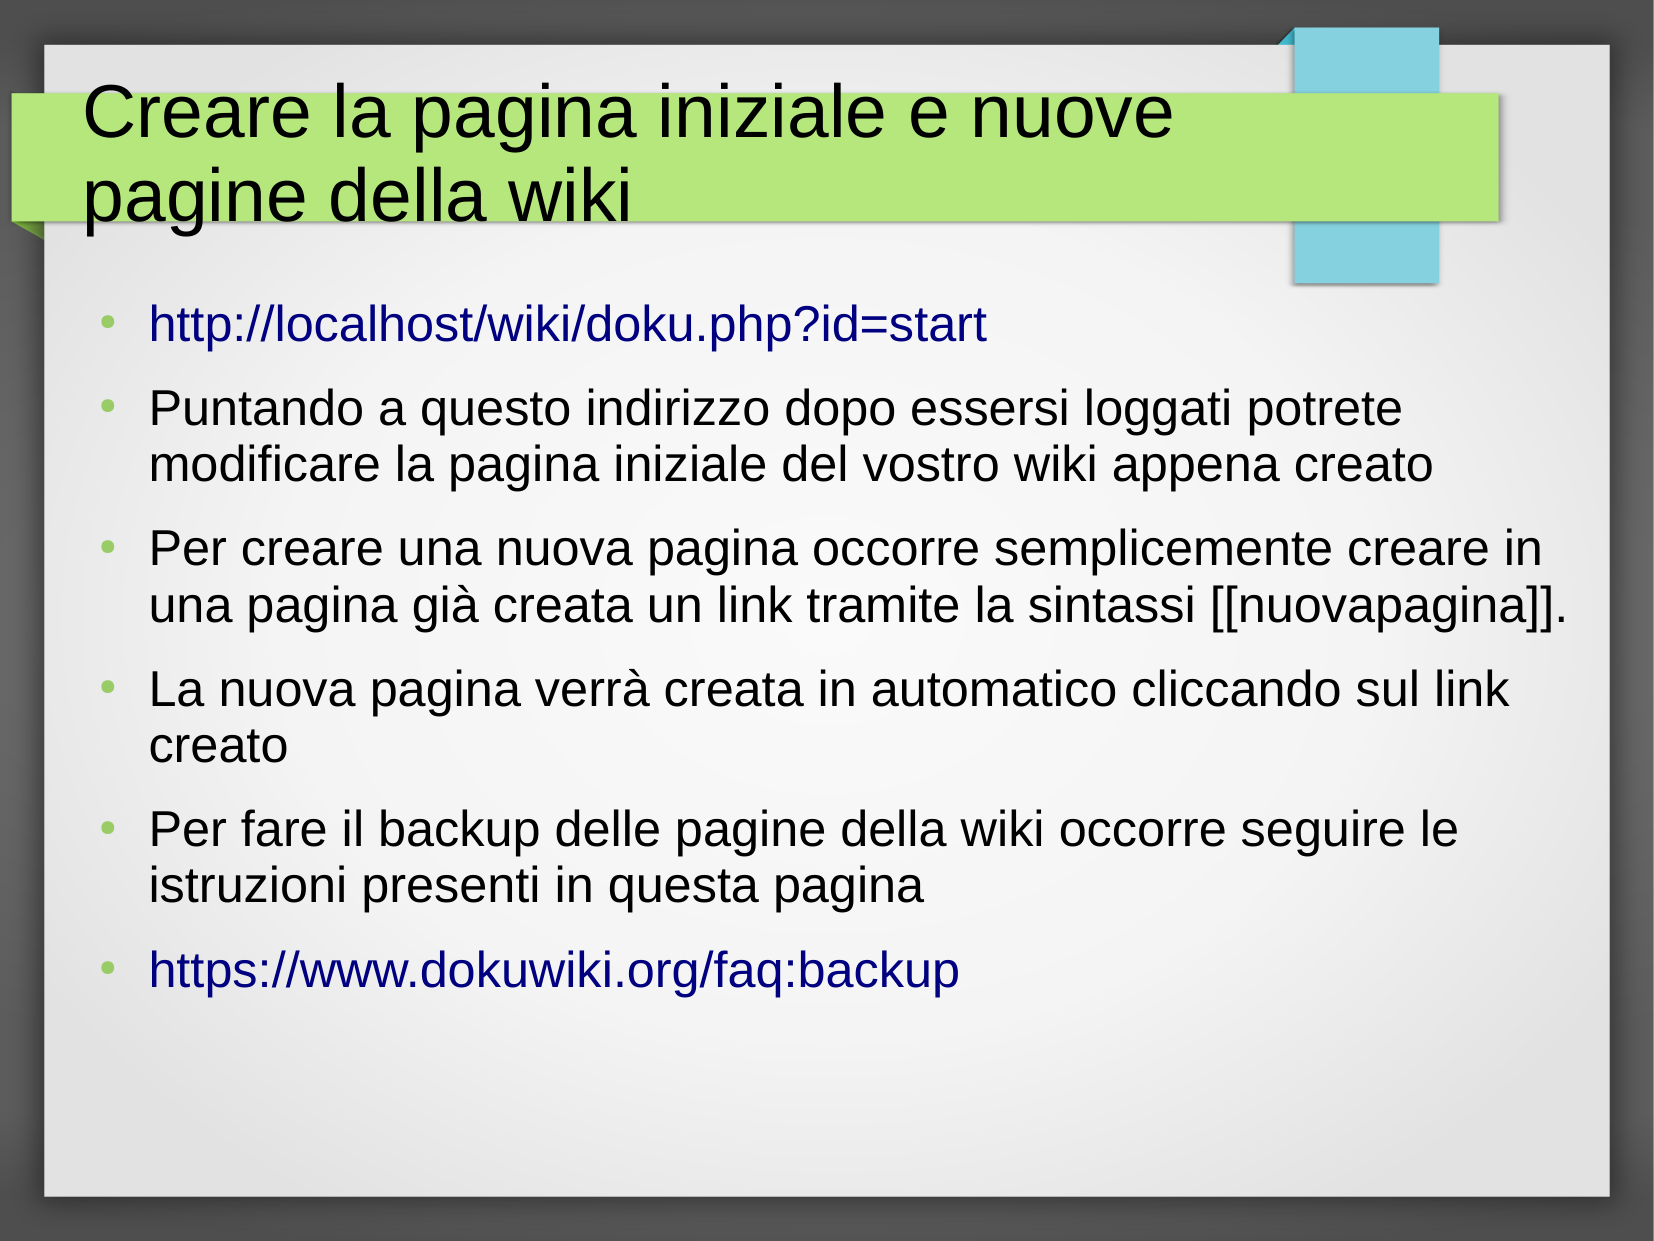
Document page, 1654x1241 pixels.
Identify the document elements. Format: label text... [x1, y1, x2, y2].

picture [0, 0, 1654, 1241]
list http://localhost/wiki/doku.php?id=start Puntando a questo indirizzo dopo essersi loggati potrete modificare la pagina iniziale del vostro wiki appena creato Per creare una nuova pagina occorre semplicemente creare in una pagina già creata un link tramite la sintassi [[nuovapagina]]. La nuova pagina verrà creata in automatico cliccando sul link creato Per fare il backup delle pagine della wiki occorre seguire le istruzioni presenti in questa pagina https://www.dokuwiki.org/faq:backup [82, 295, 1571, 1015]
title Creare la pagina iniziale e nuove pagine della wiki [82, 69, 1264, 238]
